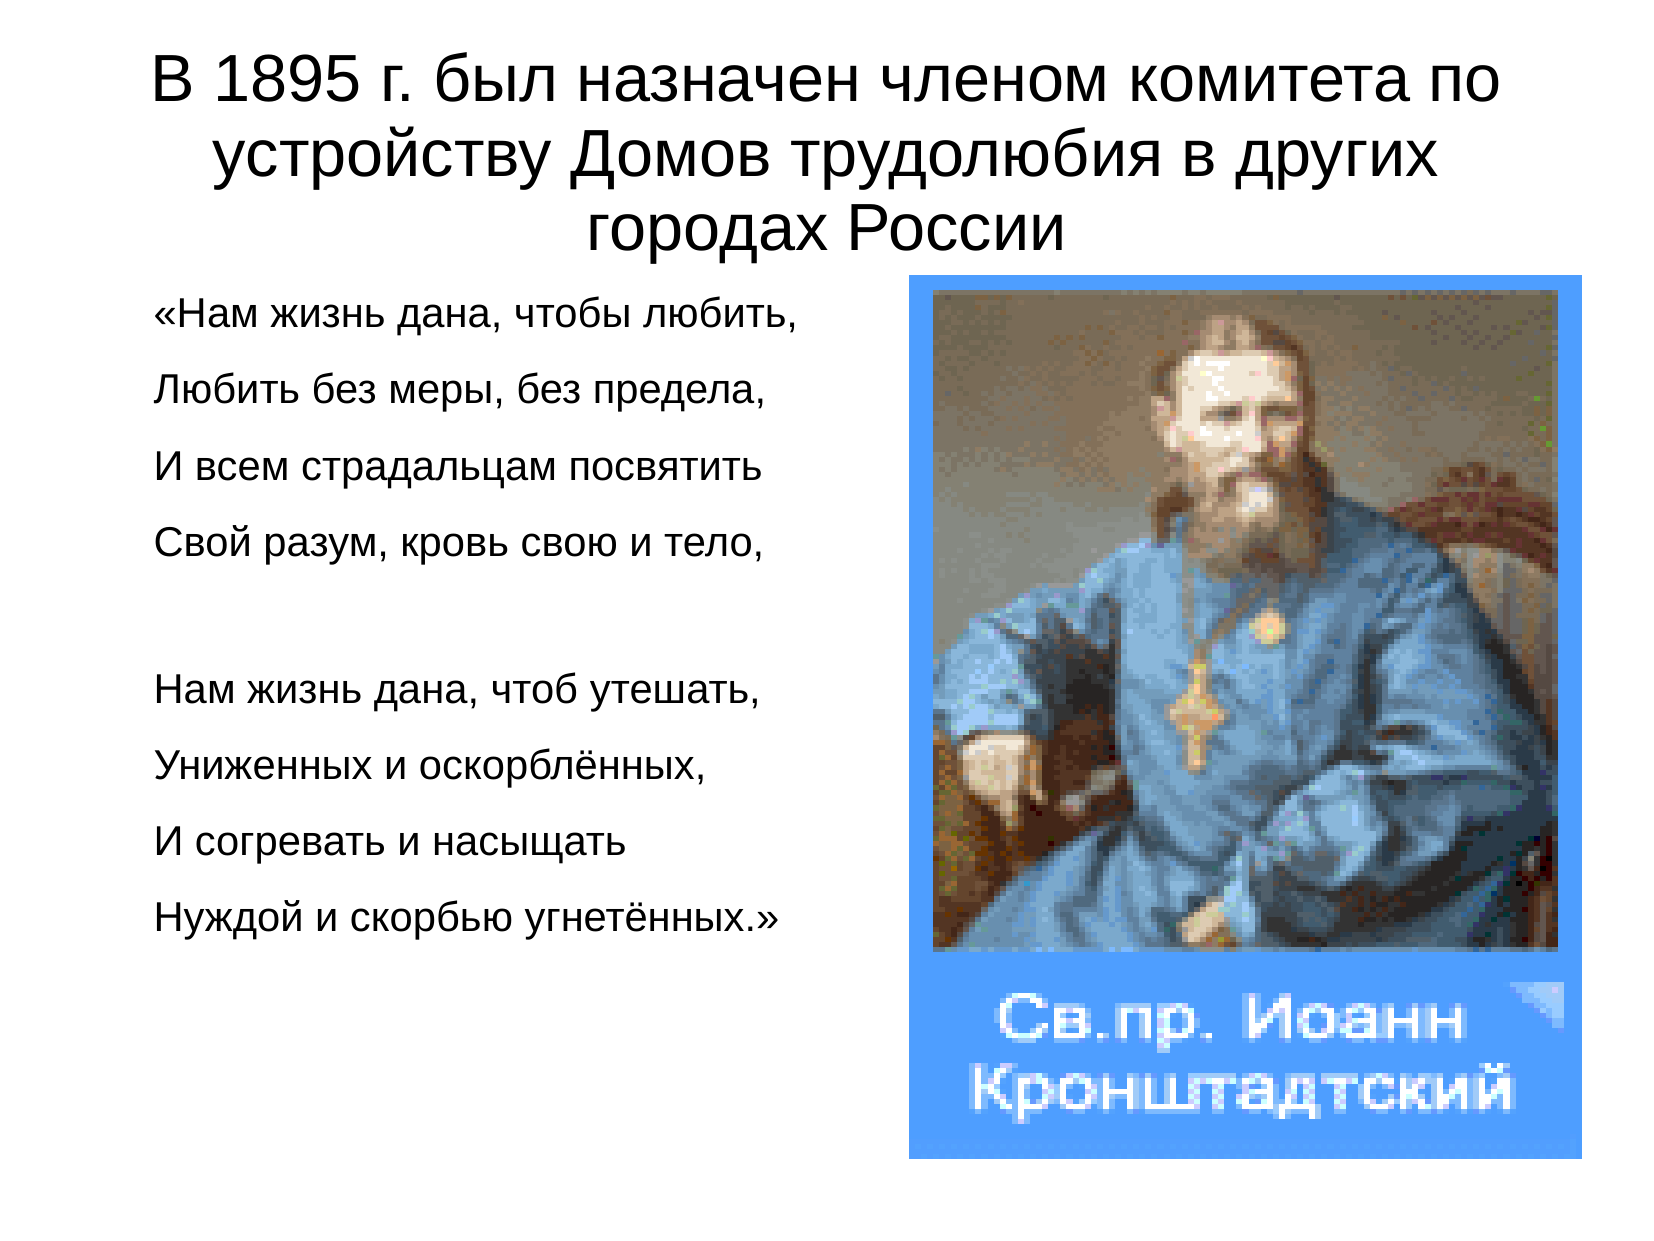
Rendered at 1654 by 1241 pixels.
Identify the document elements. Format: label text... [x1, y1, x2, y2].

picture [897, 265, 1595, 1170]
list «Нам жизнь дана, чтобы любить, Любить без меры, без предела, И всем страдальцам посвятить Свой разум, кровь свою и тело, [82, 290, 809, 634]
list Нам жизнь дана, чтоб утешать, Униженных и оскорблённых, И согревать и насыщать Нуждой и скорбью угнетённых.» [82, 665, 809, 1009]
title В 1895 г. был назначен членом комитета по устройству Домов трудолюбия в других городах России [82, 40, 1571, 266]
